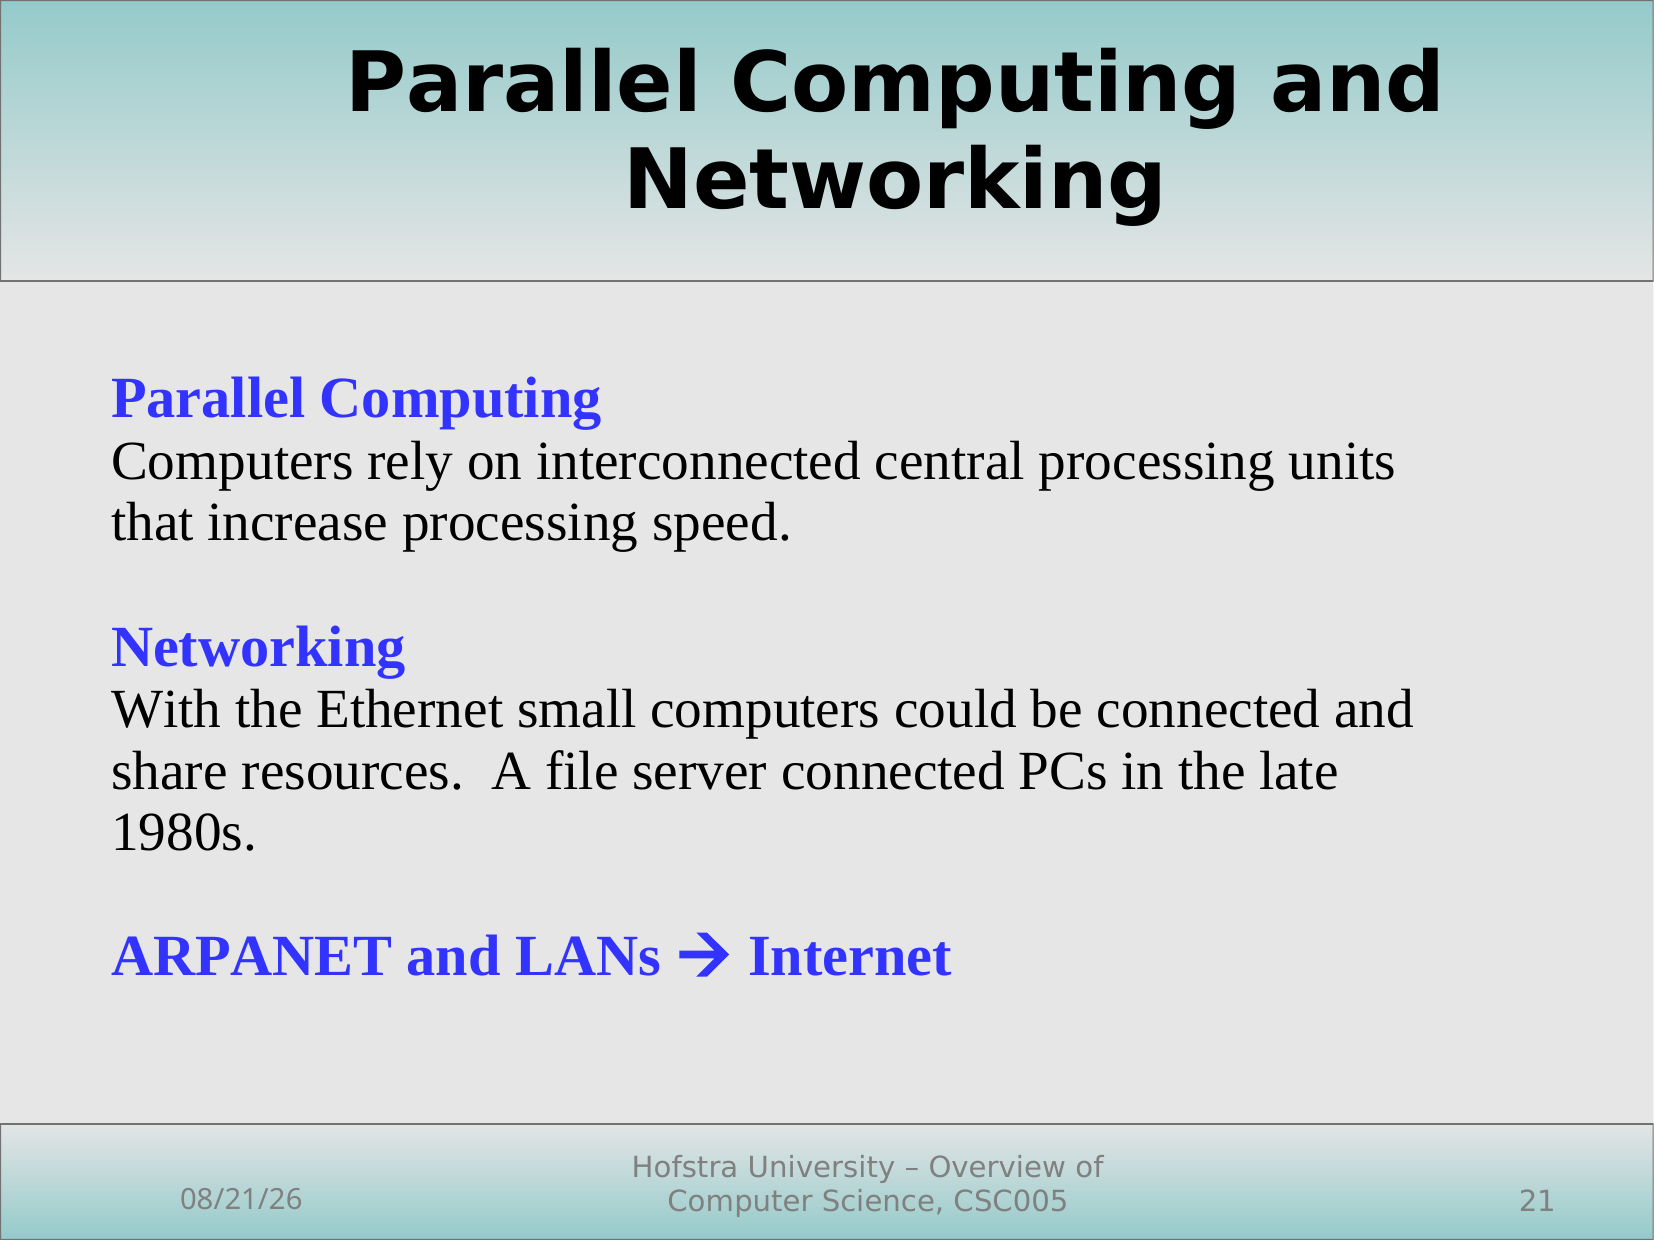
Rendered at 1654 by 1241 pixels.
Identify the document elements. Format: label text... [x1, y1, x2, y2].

title Parallel Computing and Networking [151, 23, 1640, 239]
text_box Parallel Computing Computers rely on interconnected central processing units that increase processing speed. Networking With the Ethernet small computers could be connected and share resources. A file server connected PCs in the late 1980s. ARPANET and LANs  Internet [96, 358, 1503, 996]
